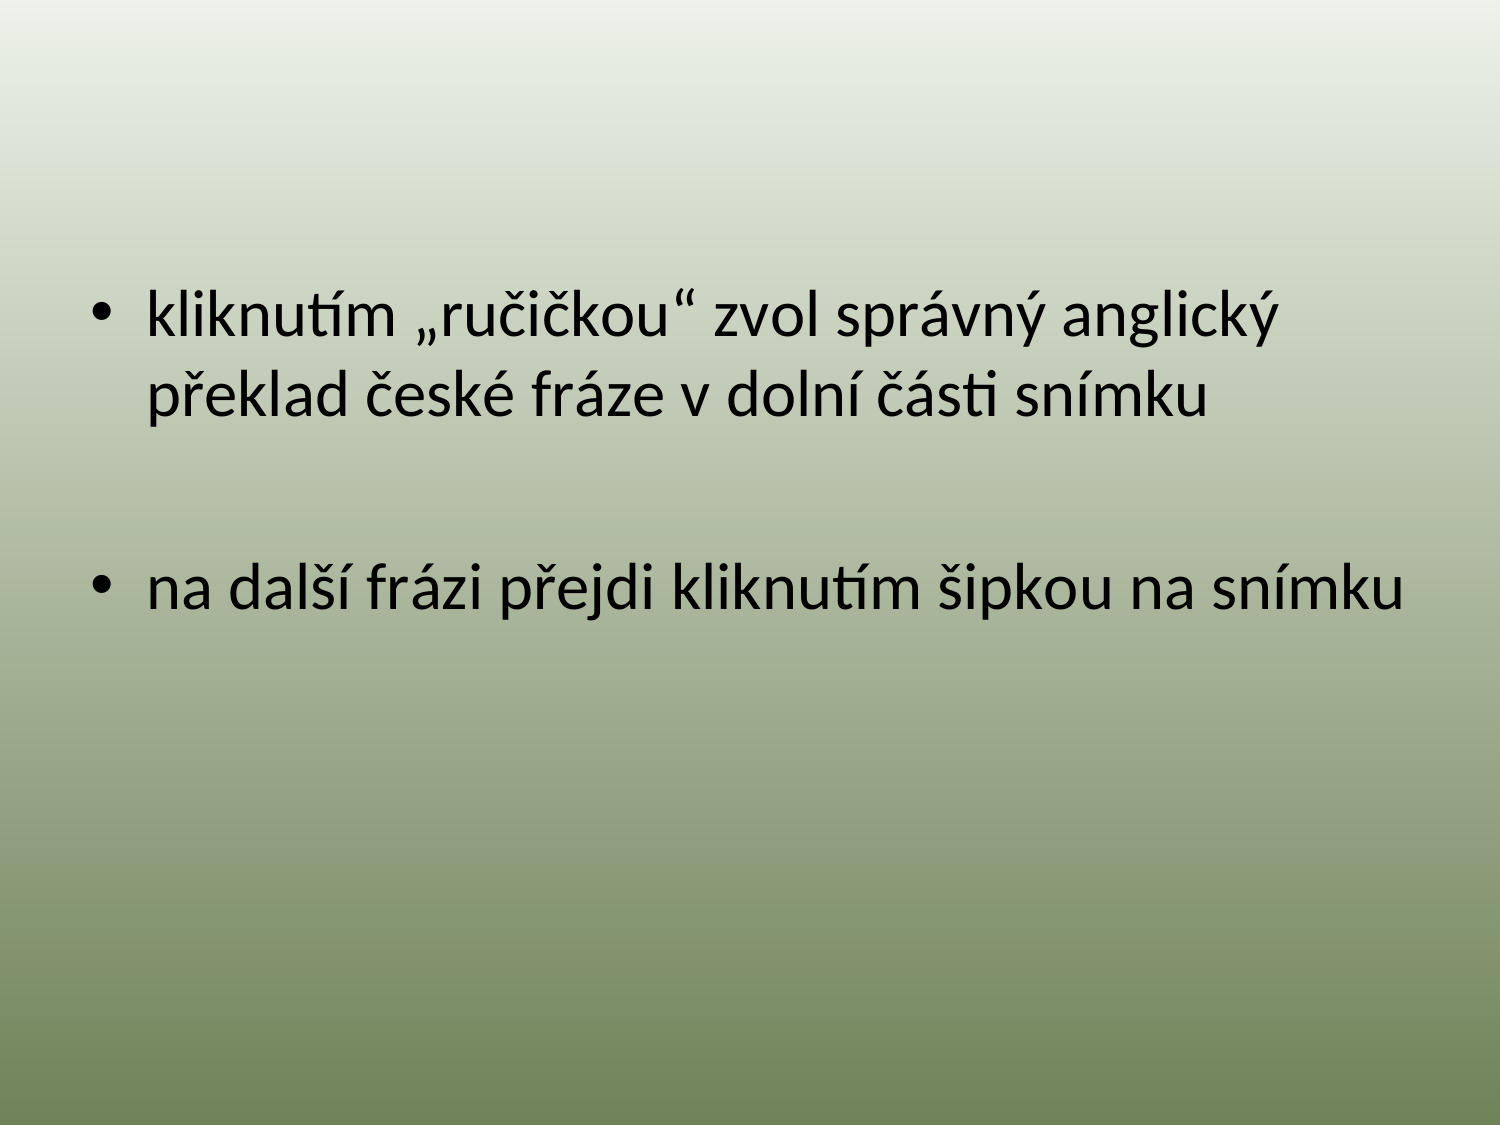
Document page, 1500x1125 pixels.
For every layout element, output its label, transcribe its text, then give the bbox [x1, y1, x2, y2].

list kliknutím „ručičkou“ zvol správný anglický překlad české fráze v dolní části snímku na další frázi přejdi kliknutím šipkou na snímku [75, 262, 1426, 1006]
